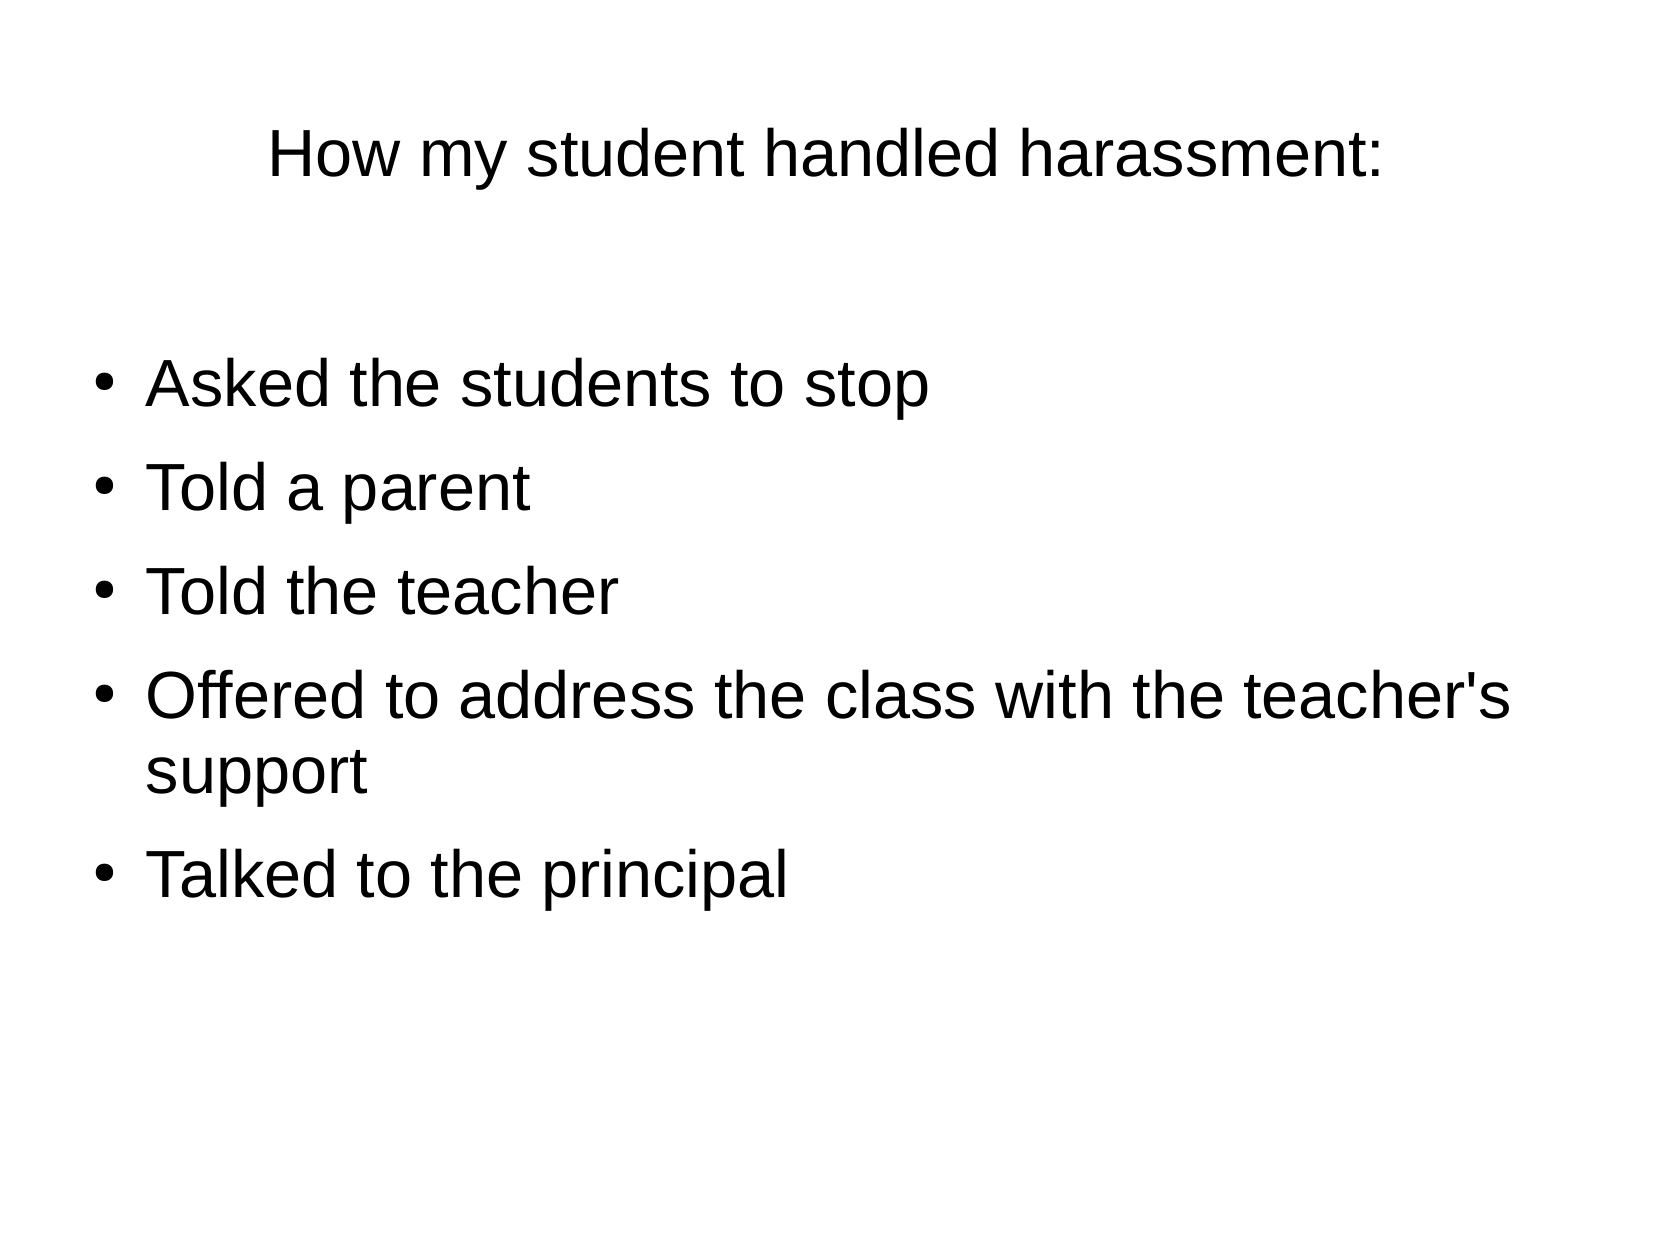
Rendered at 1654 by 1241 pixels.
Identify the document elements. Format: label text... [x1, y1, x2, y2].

title How my student handled harassment: [82, 49, 1571, 257]
list Asked the students to stop Told a parent Told the teacher Offered to address the class with the teacher's support Talked to the principal [75, 345, 1564, 1066]
